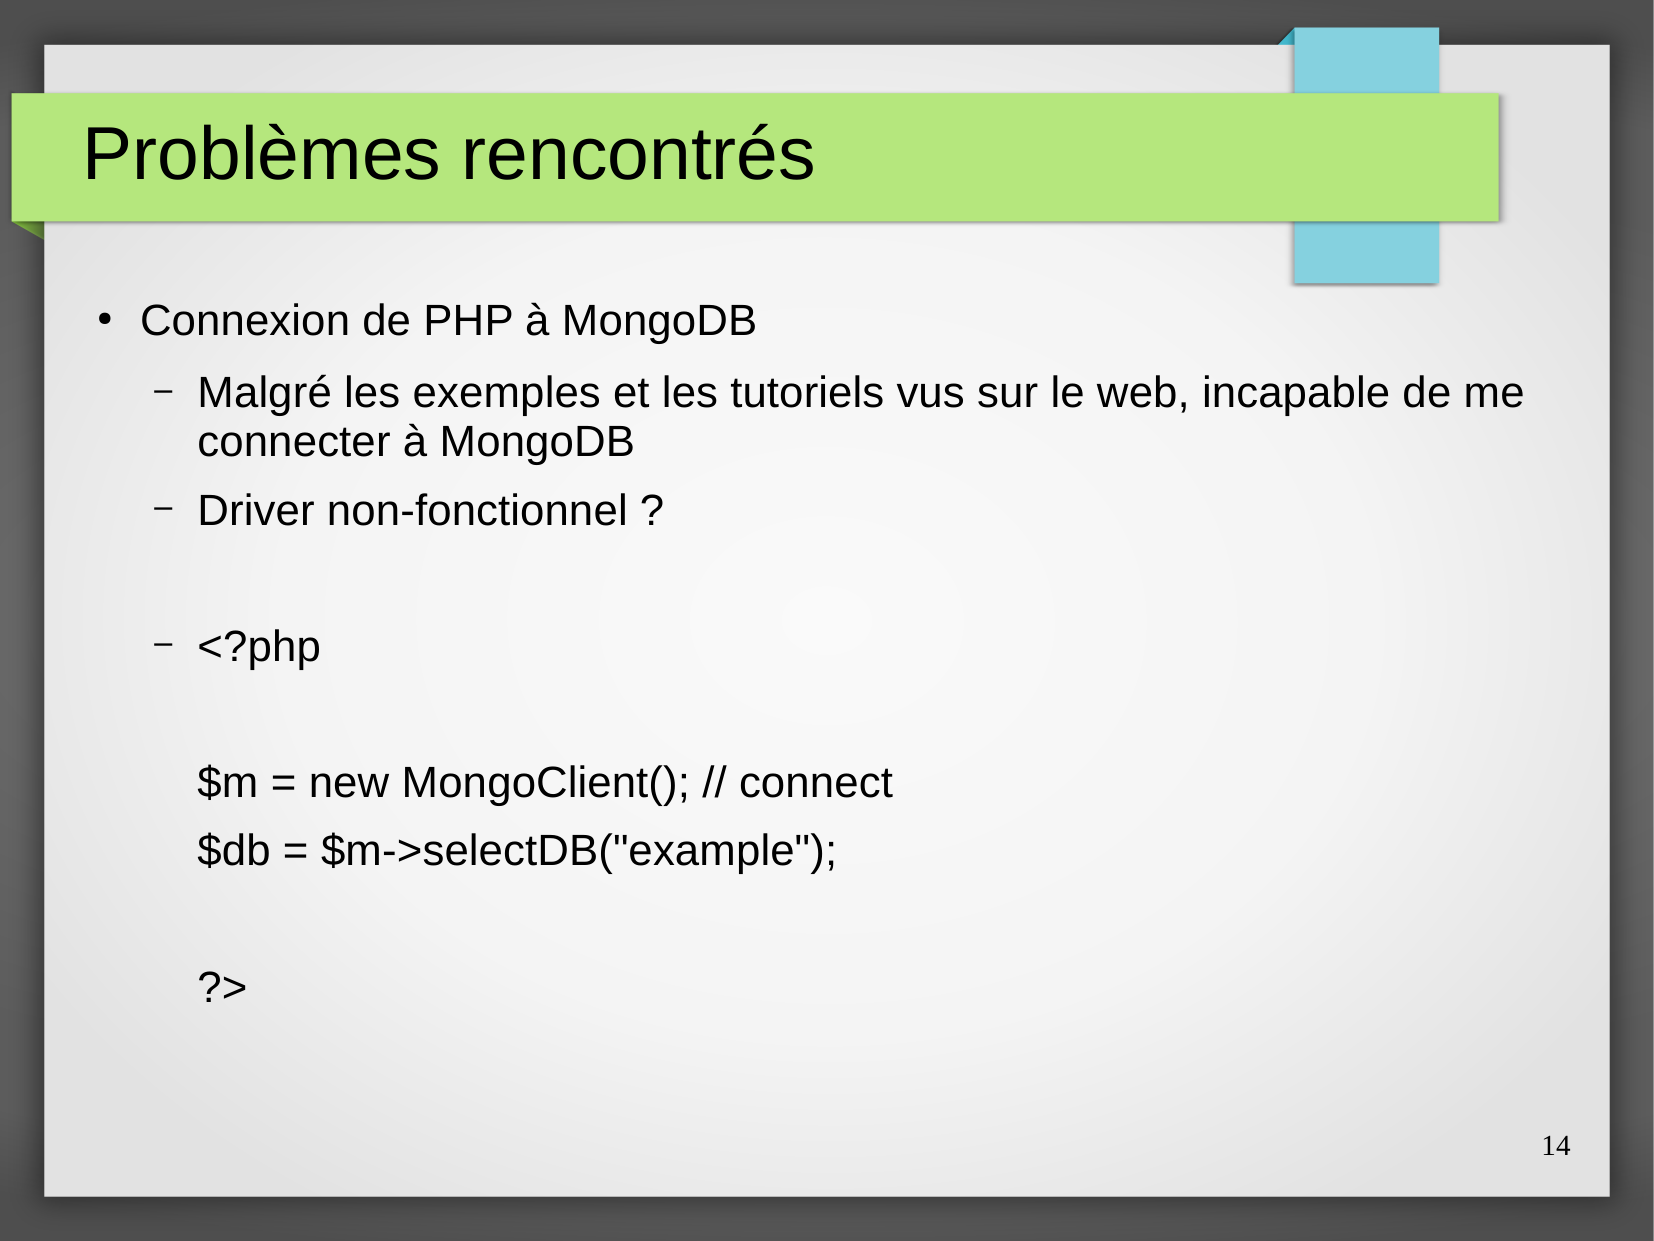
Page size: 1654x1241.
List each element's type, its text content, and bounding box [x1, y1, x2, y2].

picture [0, 0, 1654, 1241]
list Connexion de PHP à MongoDB Malgré les exemples et les tutoriels vus sur le web, incapable de me connecter à MongoDB Driver non-fonctionnel ? <?php $m = new MongoClient(); // connect $db = $m->selectDB("example"); ?> [82, 295, 1571, 1015]
title Problèmes rencontrés [82, 94, 1264, 213]
